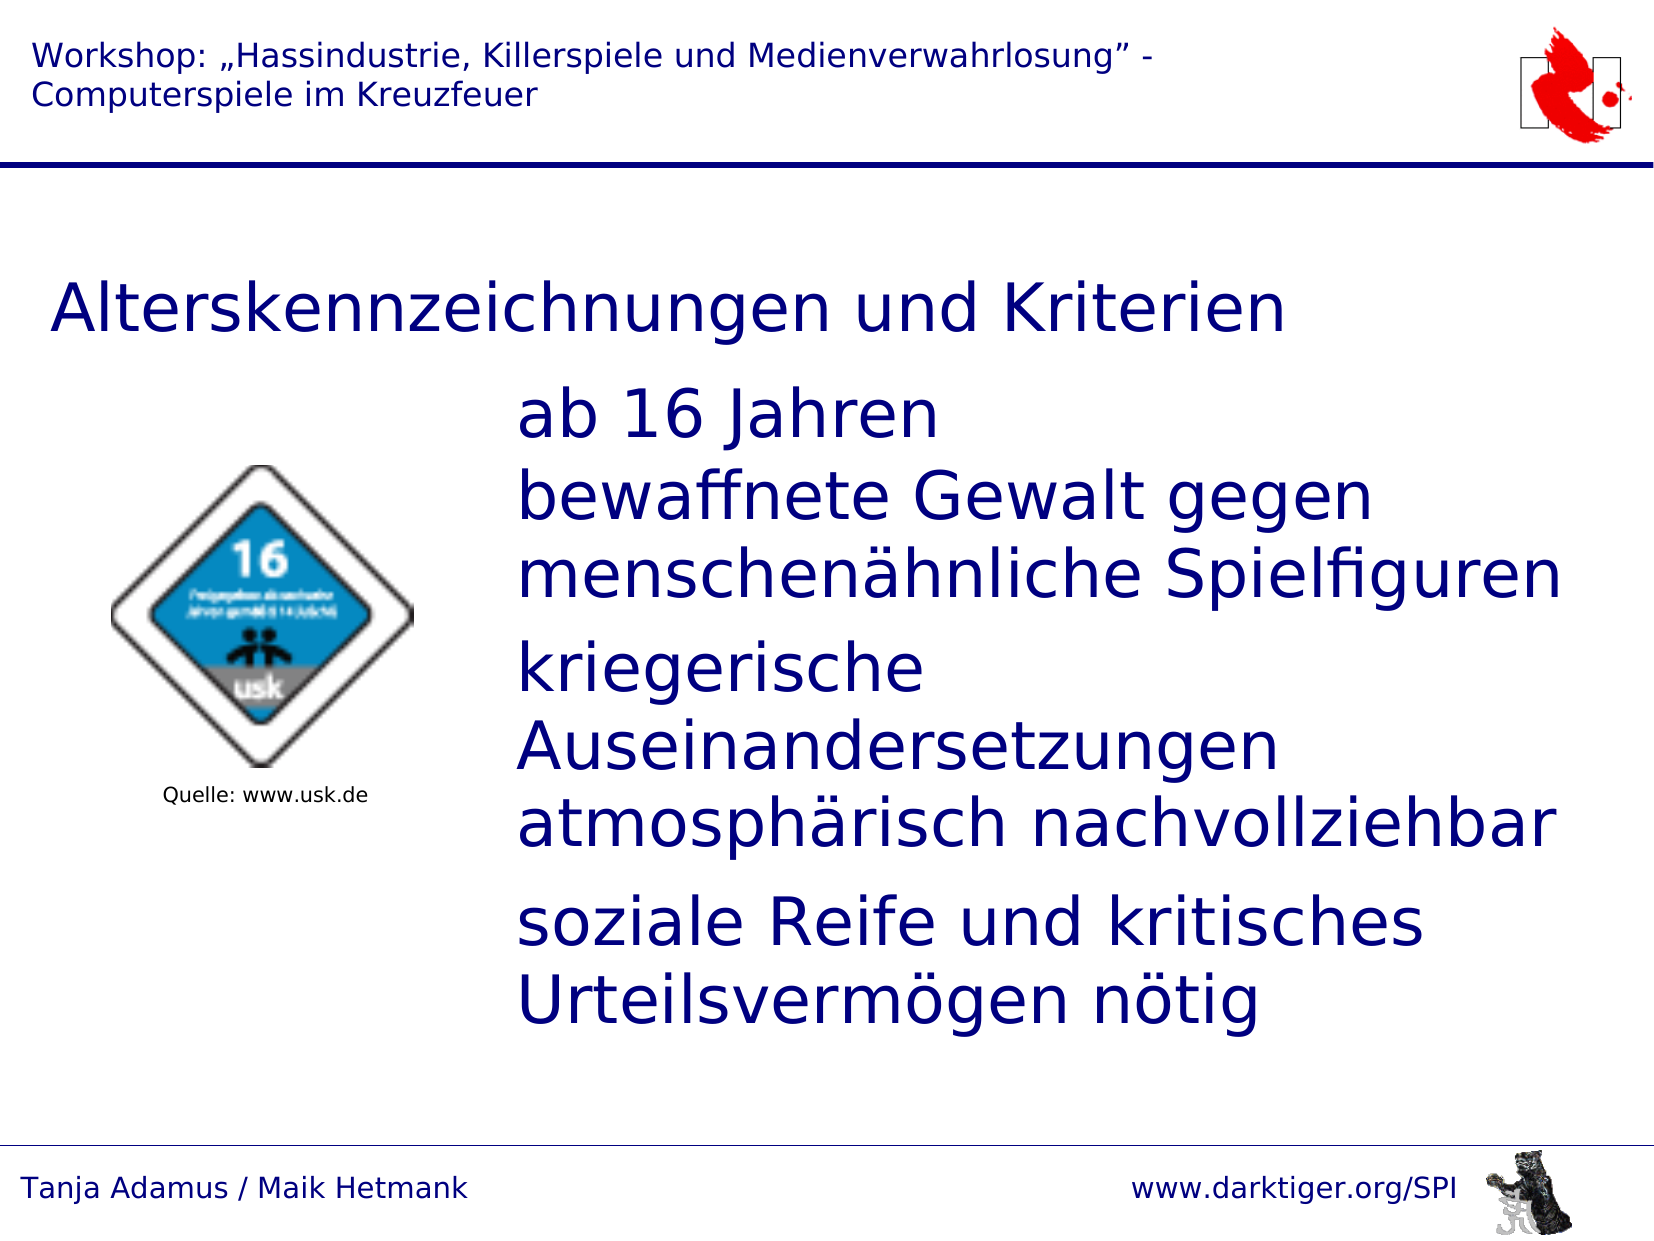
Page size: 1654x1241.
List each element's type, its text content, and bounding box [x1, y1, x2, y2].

text_box bewaffnete Gewalt gegen menschenähnliche Spielfiguren [501, 450, 1625, 621]
picture [1503, 16, 1632, 148]
picture [1486, 1150, 1572, 1235]
text_box ab 16 Jahren [501, 368, 1412, 450]
text_box Quelle: www.usk.de [147, 775, 384, 815]
picture [111, 465, 414, 768]
text_box kriegerische Auseinandersetzungen atmosphärisch nachvollziehbar [501, 621, 1625, 871]
text_box soziale Reife und kritisches Urteilsvermögen nötig [501, 875, 1595, 1047]
text_box Alterskennzeichnungen und Kriterien [35, 261, 1565, 355]
text_box Workshop: „Hassindustrie, Killerspiele und Medienverwahrlosung” - Computerspiele im Kreuzfeuer [16, 29, 1418, 178]
